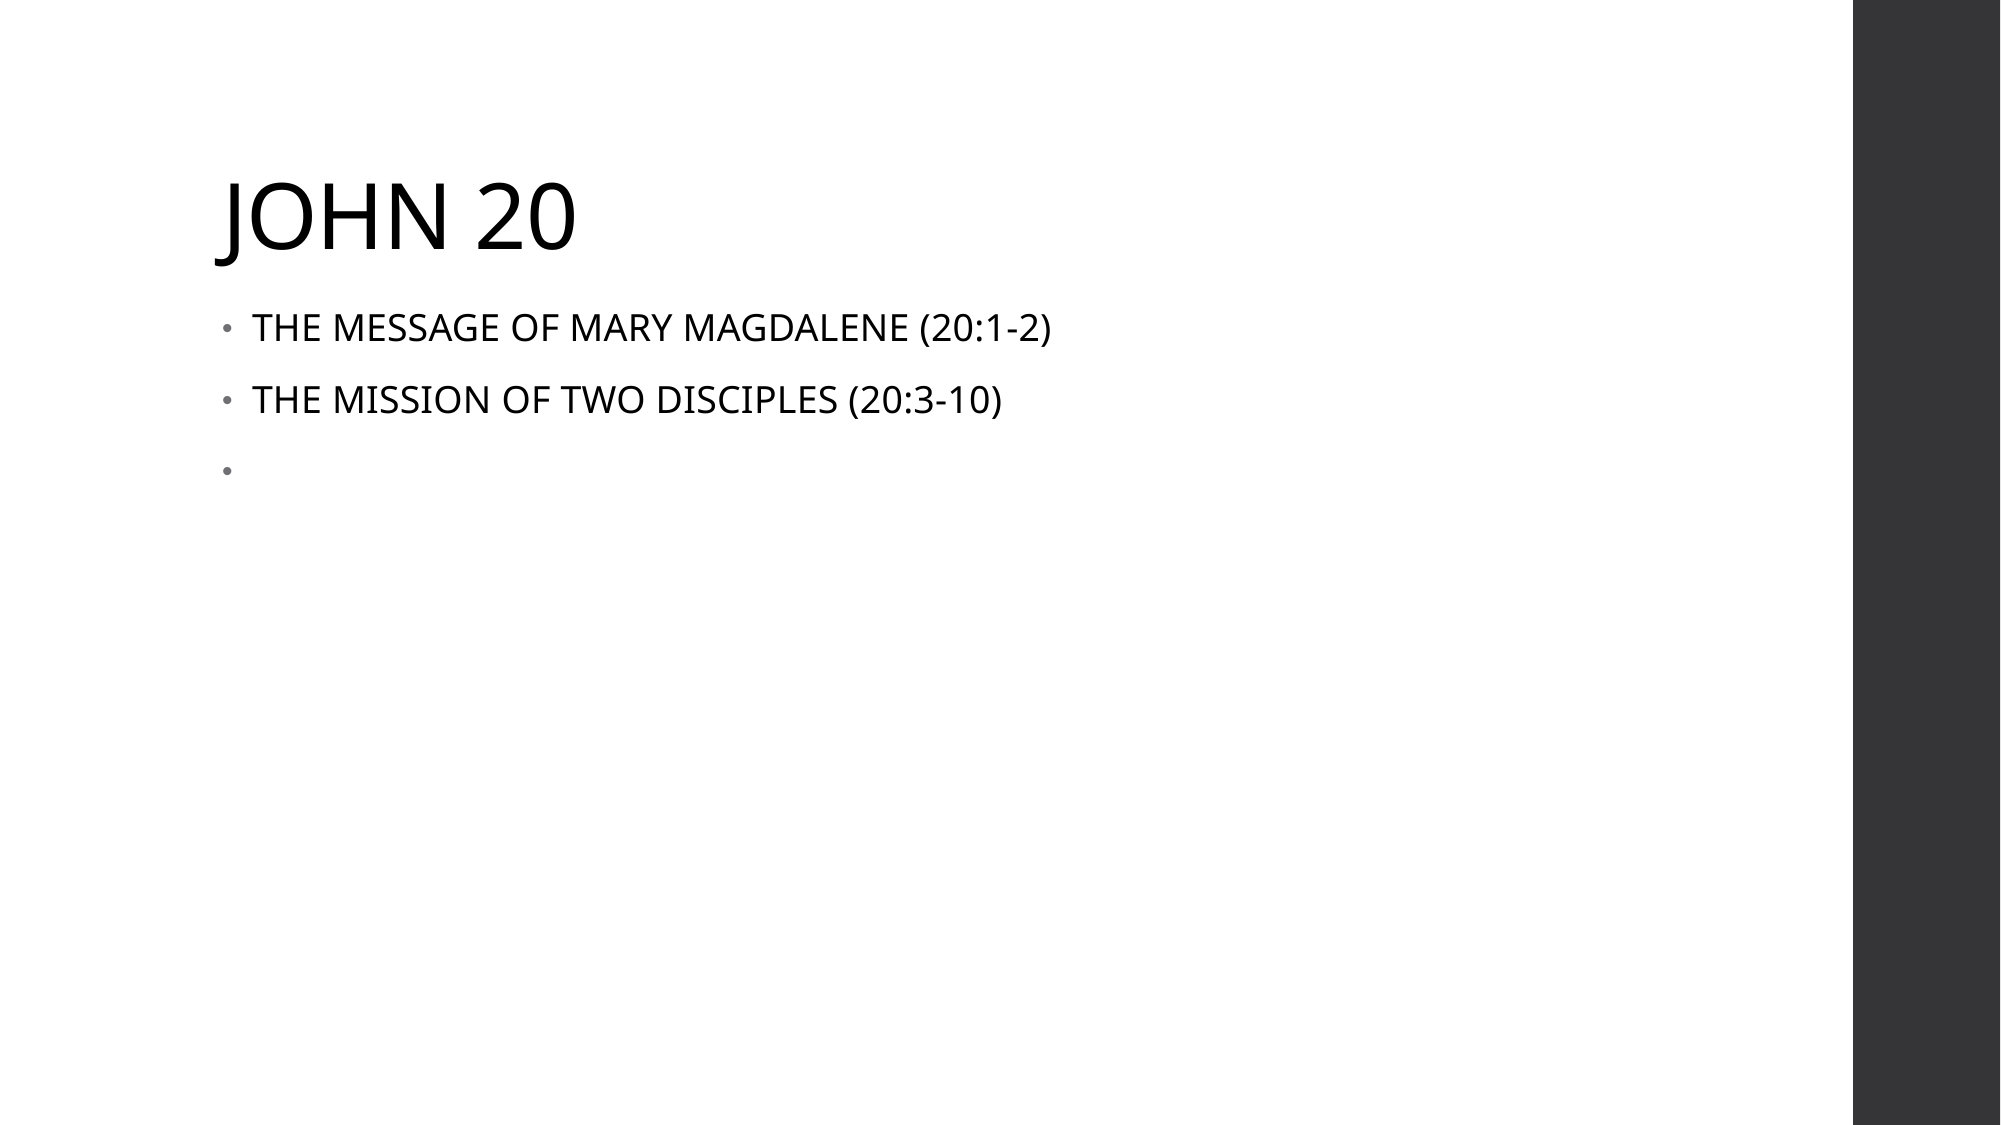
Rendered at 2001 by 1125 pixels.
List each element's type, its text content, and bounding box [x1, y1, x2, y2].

list THE MESSAGE OF MARY MAGDALENE (20:1-2) THE MISSION OF TWO DISCIPLES (20:3-10) [206, 299, 1617, 1014]
title JOHN 20 [206, 60, 1797, 278]
